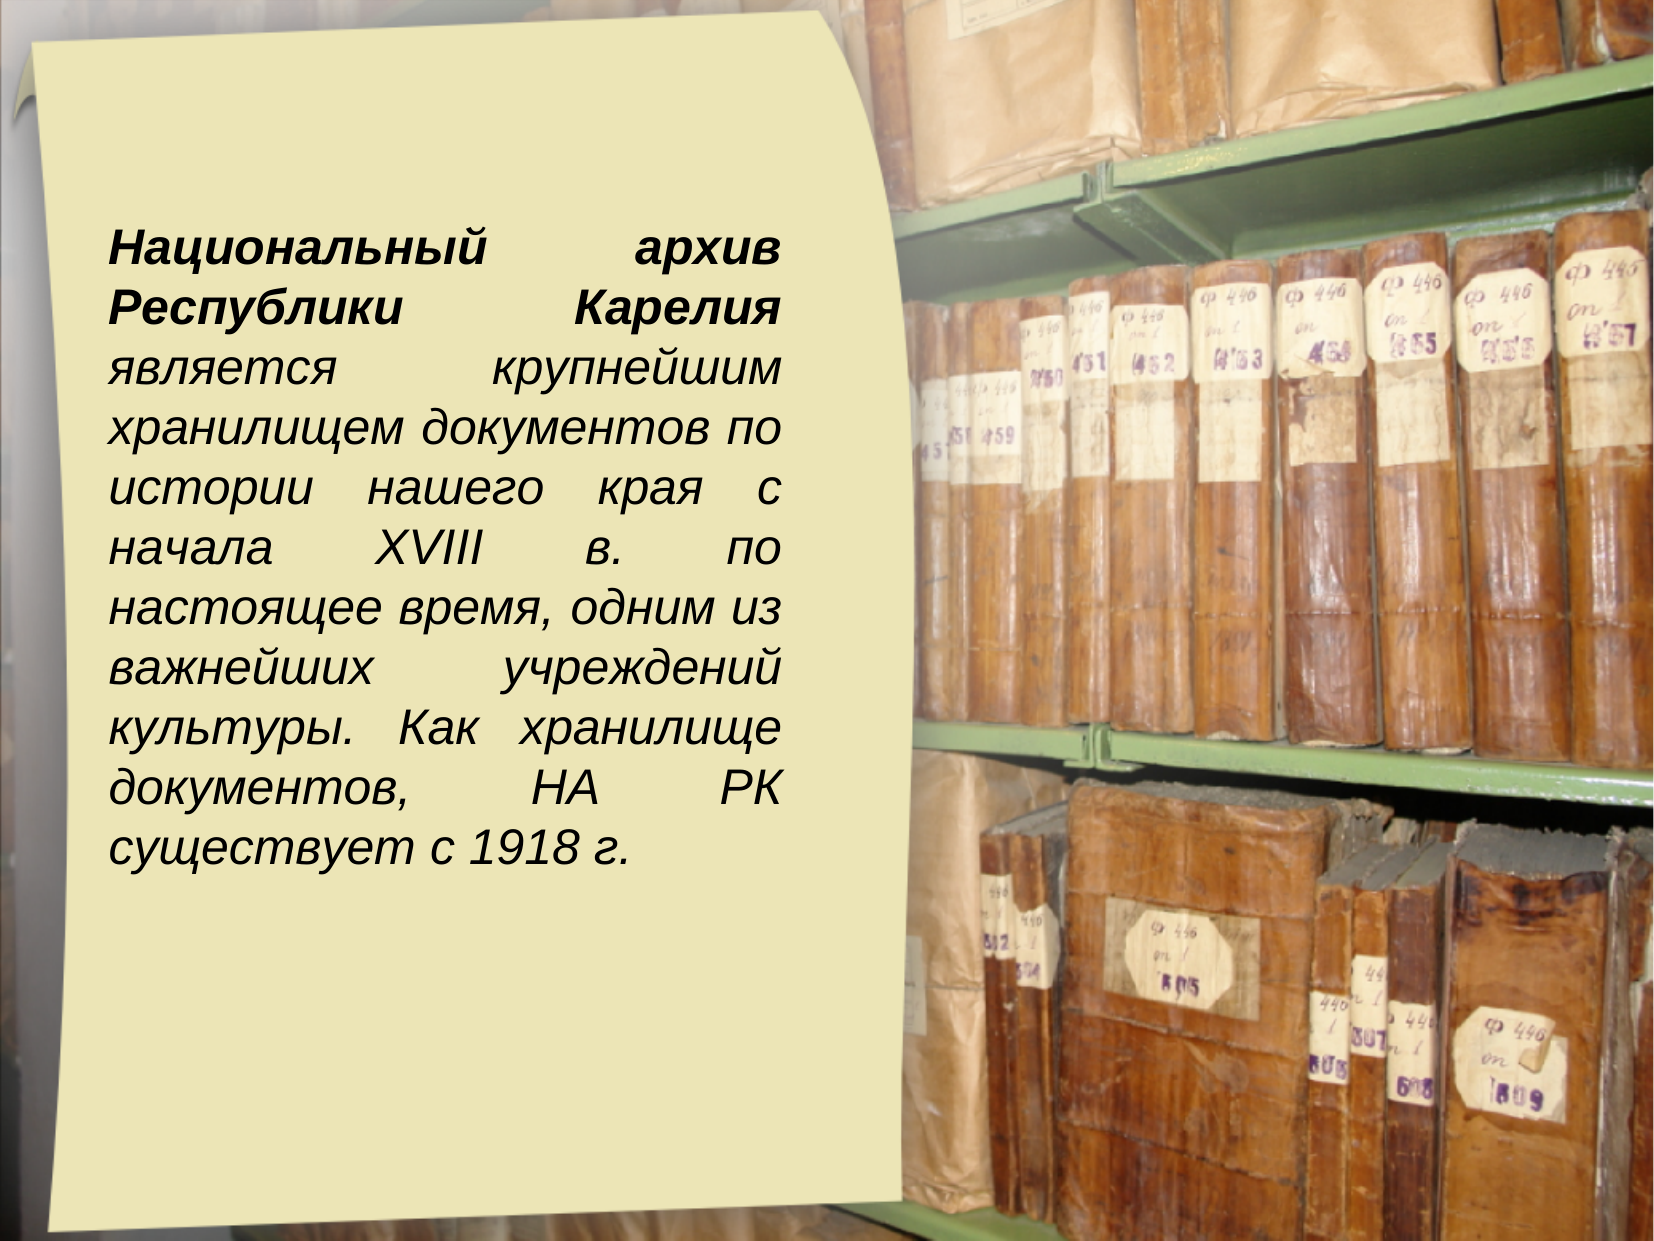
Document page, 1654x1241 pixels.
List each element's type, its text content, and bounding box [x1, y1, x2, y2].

text_box Национальный архив Республики Карелия является крупнейшим хранилищем документов по истории нашего края с начала XVIII в. по настоящее время, одним из важнейших учреждений культуры. Как хранилище документов, НА РК существует с 1918 г. [93, 206, 798, 946]
picture [0, 0, 1654, 1241]
